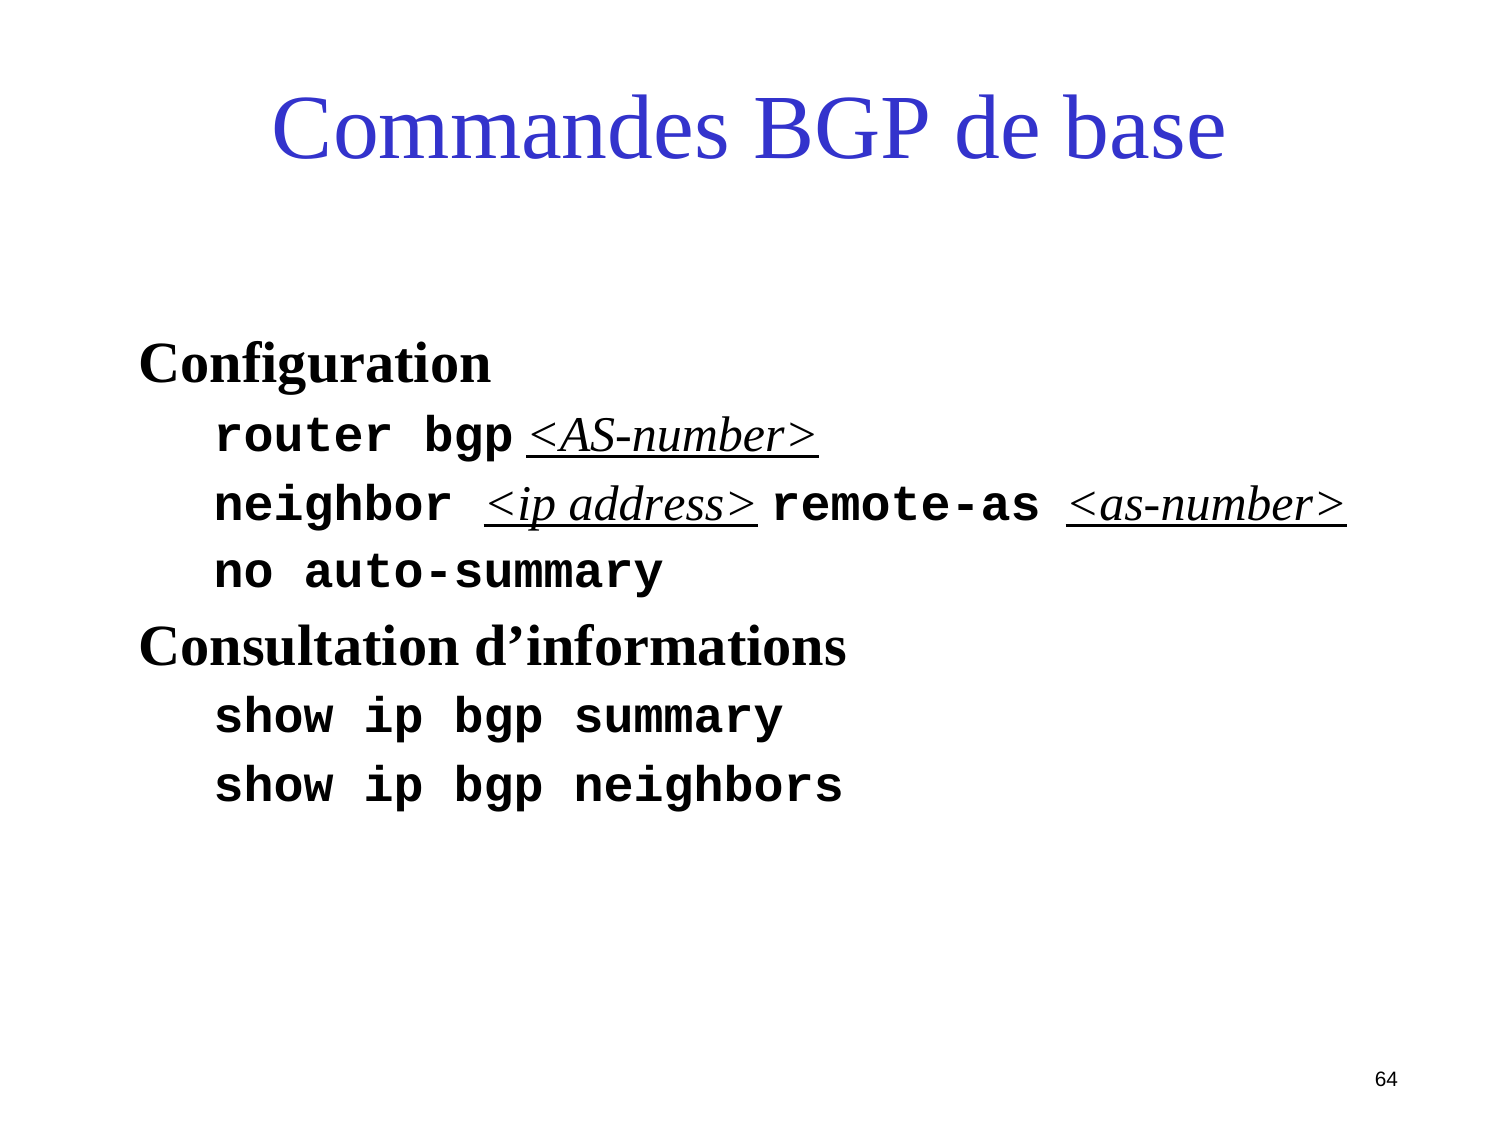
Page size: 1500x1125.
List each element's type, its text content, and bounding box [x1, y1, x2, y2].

list Configuration router bgp <AS-number> neighbor <ip address> remote-as <as-number> no auto-summary Consultation d’informations show ip bgp summary show ip bgp neighbors [125, 237, 1401, 913]
title Commandes BGP de base [112, 37, 1388, 226]
